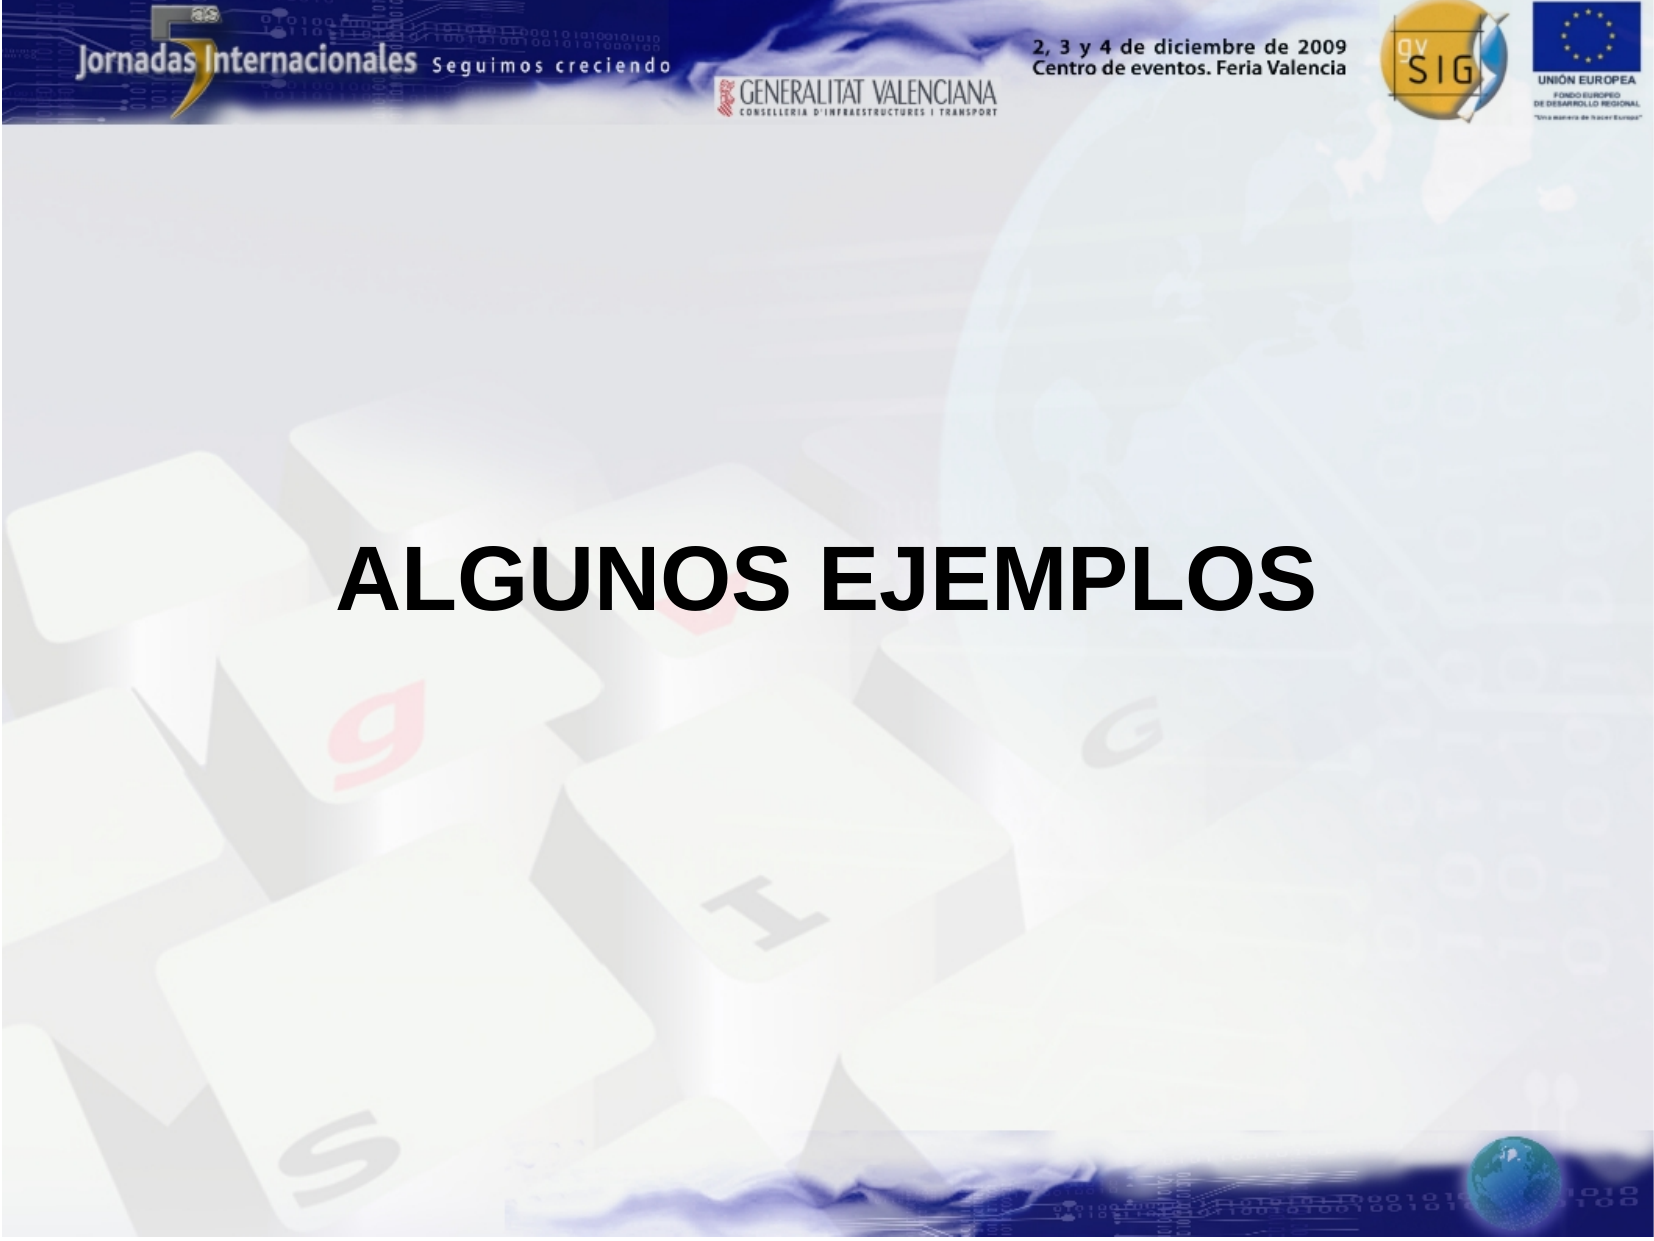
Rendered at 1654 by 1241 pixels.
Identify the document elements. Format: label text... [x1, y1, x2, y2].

picture [2, 0, 1654, 1237]
subtitle ALGUNOS EJEMPLOS [82, 56, 1571, 1102]
